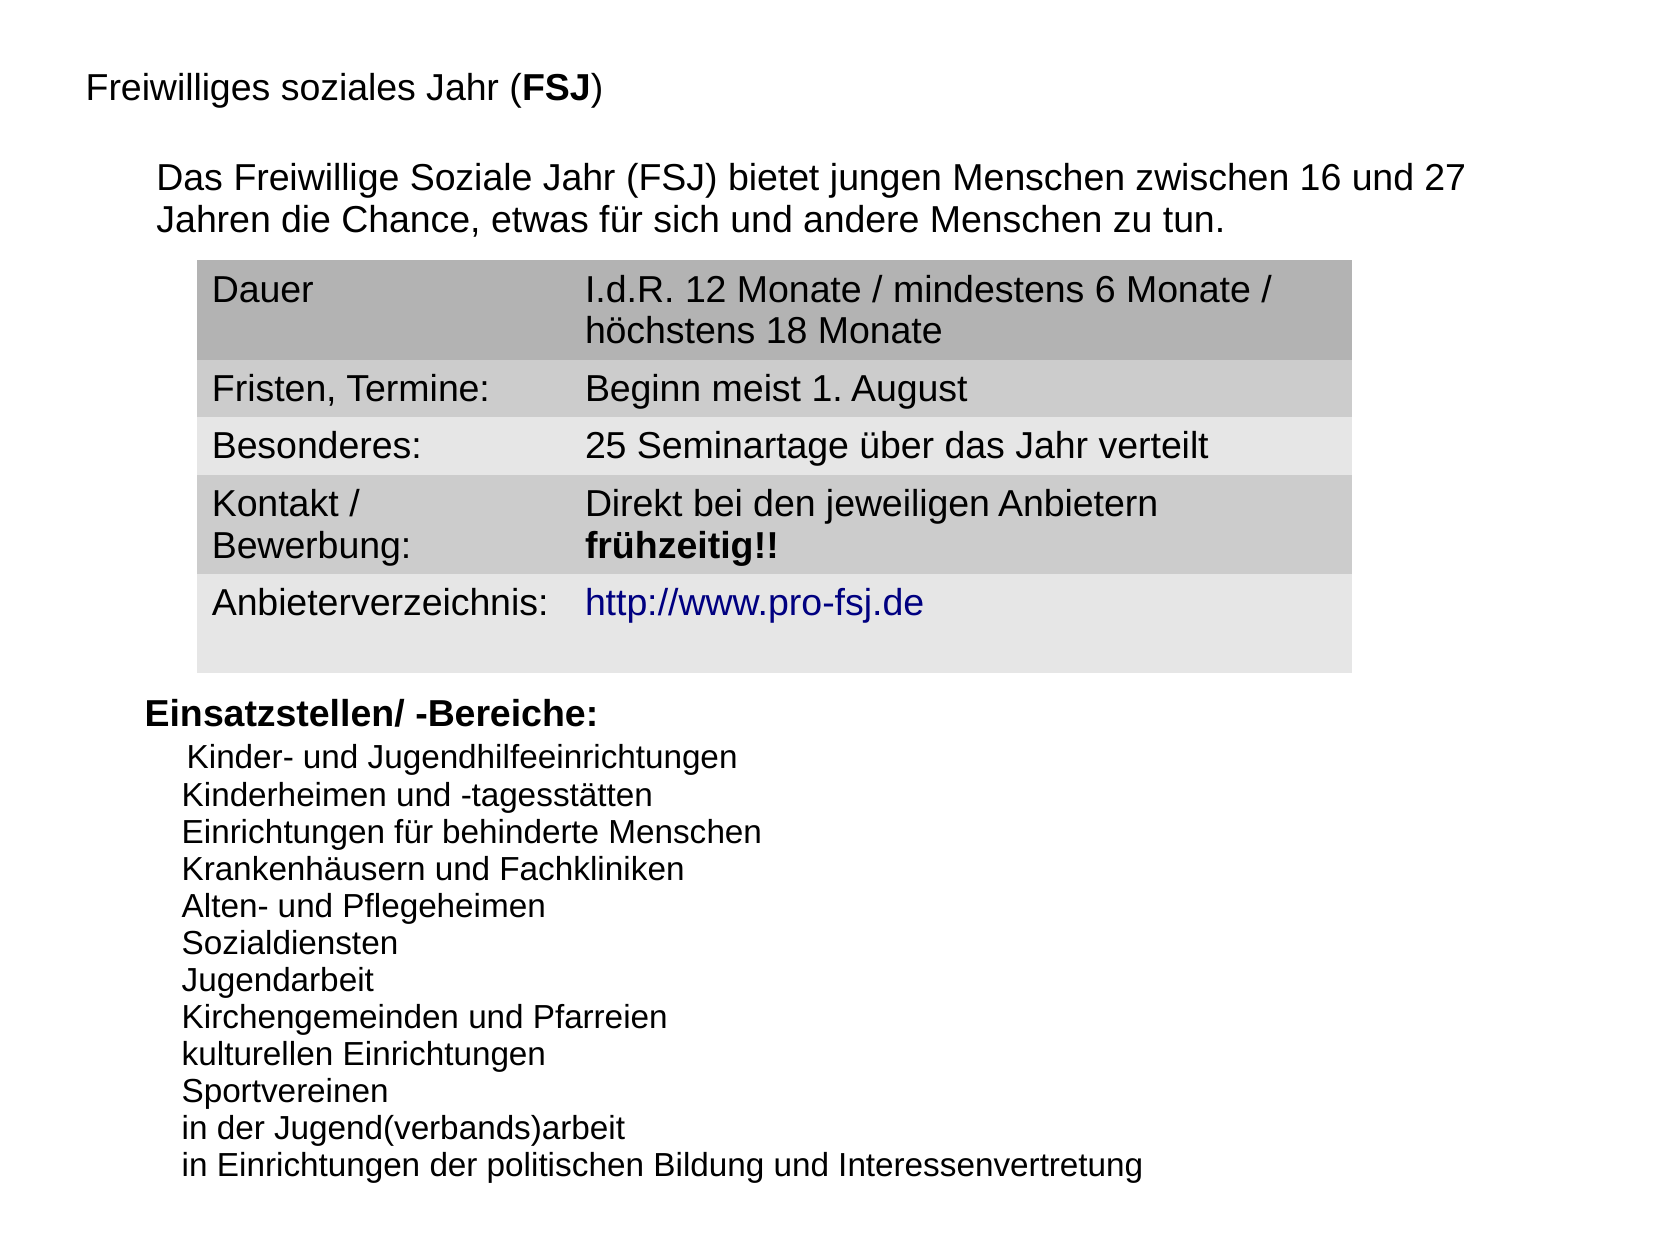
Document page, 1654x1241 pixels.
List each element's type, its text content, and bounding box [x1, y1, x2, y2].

table_cell Kontakt / Bewerbung: [197, 475, 570, 574]
text_box Einsatzstellen/ -Bereiche: Kinder- und Jugendhilfeeinrichtungen Kinderheimen und -tagesstätten Einrichtungen für behinderte Menschen Krankenhäusern und Fachkliniken Alten- und Pflegeheimen Sozialdiensten Jugendarbeit Kirchengemeinden und Pfarreien kulturellen Einrichtungen Sportvereinen in der Jugend(verbands)arbeit in Einrichtungen der politischen Bildung und Interessenvertretung [129, 685, 1359, 1234]
table_header I.d.R. 12 Monate / mindestens 6 Monate / höchstens 18 Monate [570, 260, 1352, 360]
table_cell Fristen, Termine: [197, 360, 570, 417]
table_header Dauer [197, 260, 570, 360]
table_cell 25 Seminartage über das Jahr verteilt [570, 417, 1352, 475]
table_cell Beginn meist 1. August [570, 360, 1352, 417]
table_cell Anbieterverzeichnis: [197, 574, 570, 673]
table_cell Direkt bei den jeweiligen Anbietern frühzeitig!! [570, 475, 1352, 574]
text_box Das Freiwillige Soziale Jahr (FSJ) bietet jungen Menschen zwischen 16 und 27 Jahren die Chance, etwas für sich und andere Menschen zu tun. [141, 149, 1571, 249]
table_cell Besonderes: [197, 417, 570, 475]
text_box Freiwilliges soziales Jahr (FSJ) [70, 59, 686, 116]
table_cell http://www.pro-fsj.de [570, 574, 1352, 673]
